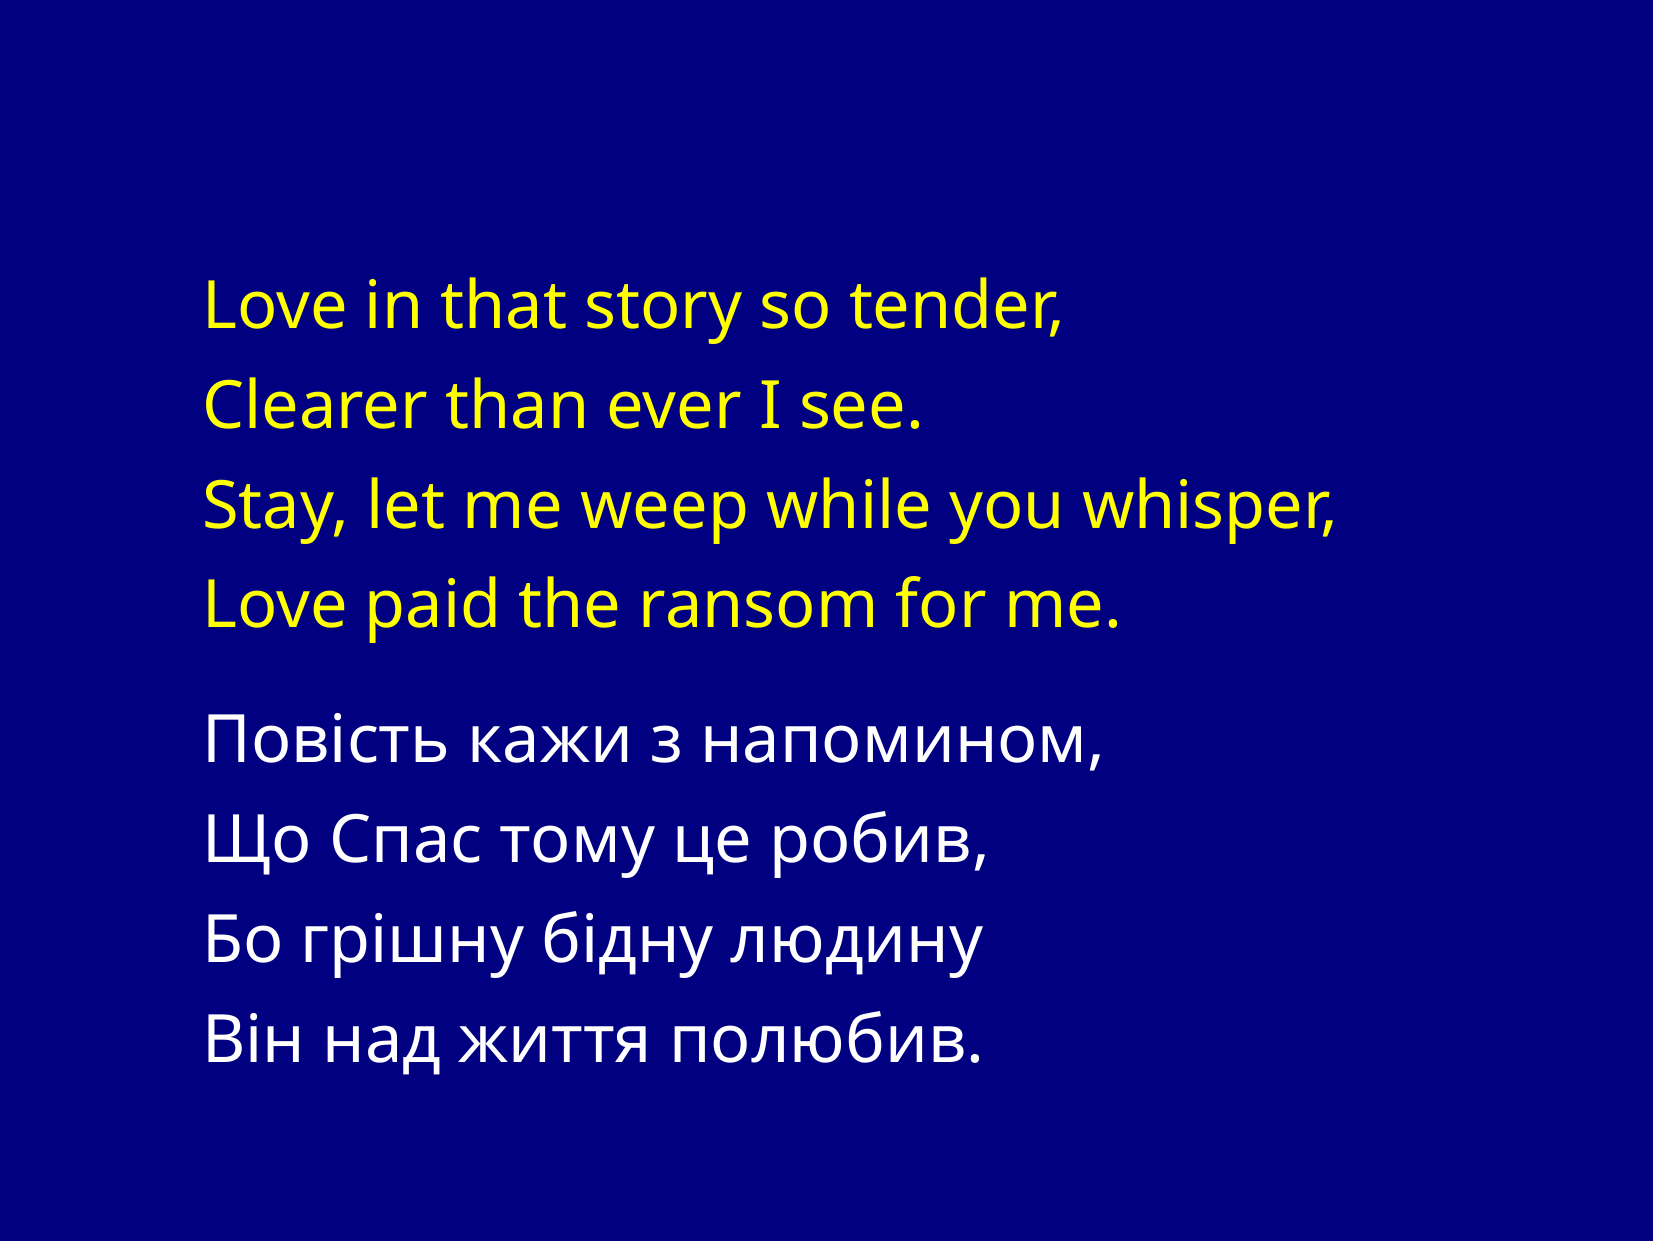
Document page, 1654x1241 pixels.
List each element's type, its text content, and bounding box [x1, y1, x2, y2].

text_box Повість кажи з напомином, Що Спас тому це робив, Бо грішну бідну людину Він над життя полюбив. [75, 675, 1576, 1163]
text_box Love in that story so tender, Clearer than ever I see. Stay, let me weep while you whisper, Love paid the ransom for me. [75, 150, 1576, 638]
